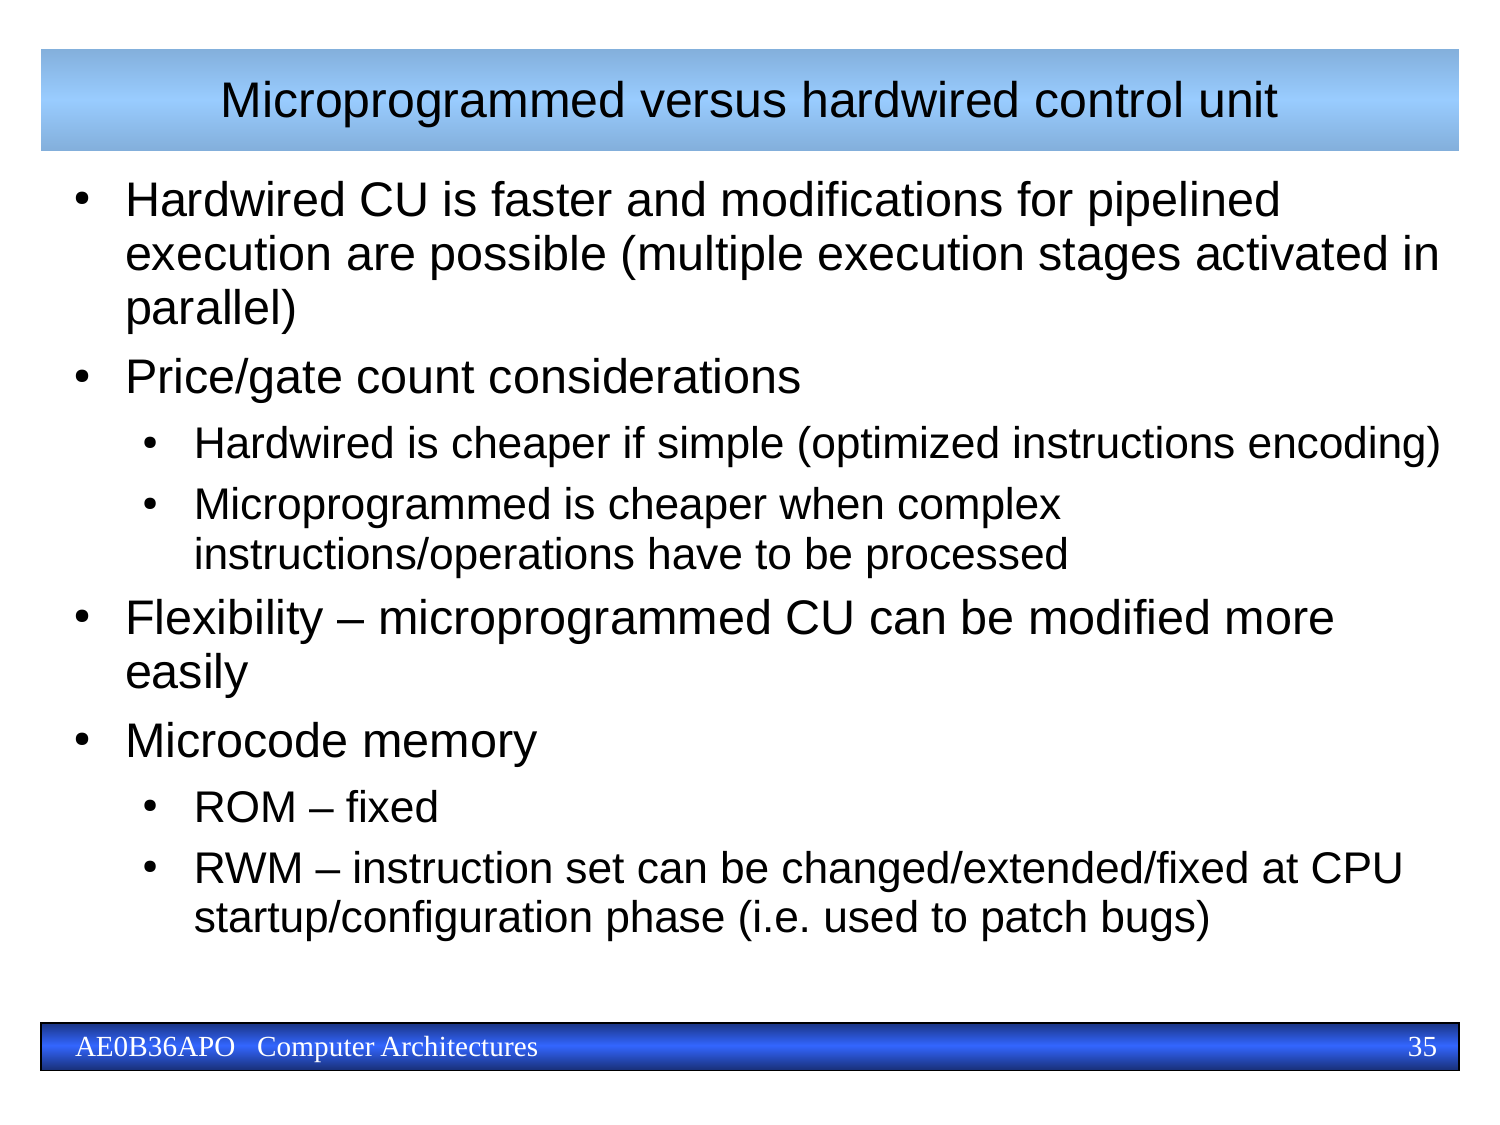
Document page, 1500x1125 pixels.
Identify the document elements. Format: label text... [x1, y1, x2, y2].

list Hardwired CU is faster and modifications for pipelined execution are possible (multiple execution stages activated in parallel) Price/gate count considerations Hardwired is cheaper if simple (optimized instructions encoding) Microprogrammed is cheaper when complex instructions/operations have to be processed Flexibility – microprogrammed CU can be modified more easily Microcode memory ROM – fixed RWM – instruction set can be changed/extended/fixed at CPU startup/configuration phase (i.e. used to patch bugs) [56, 172, 1444, 999]
title Microprogrammed versus hardwired control unit [41, 49, 1459, 151]
